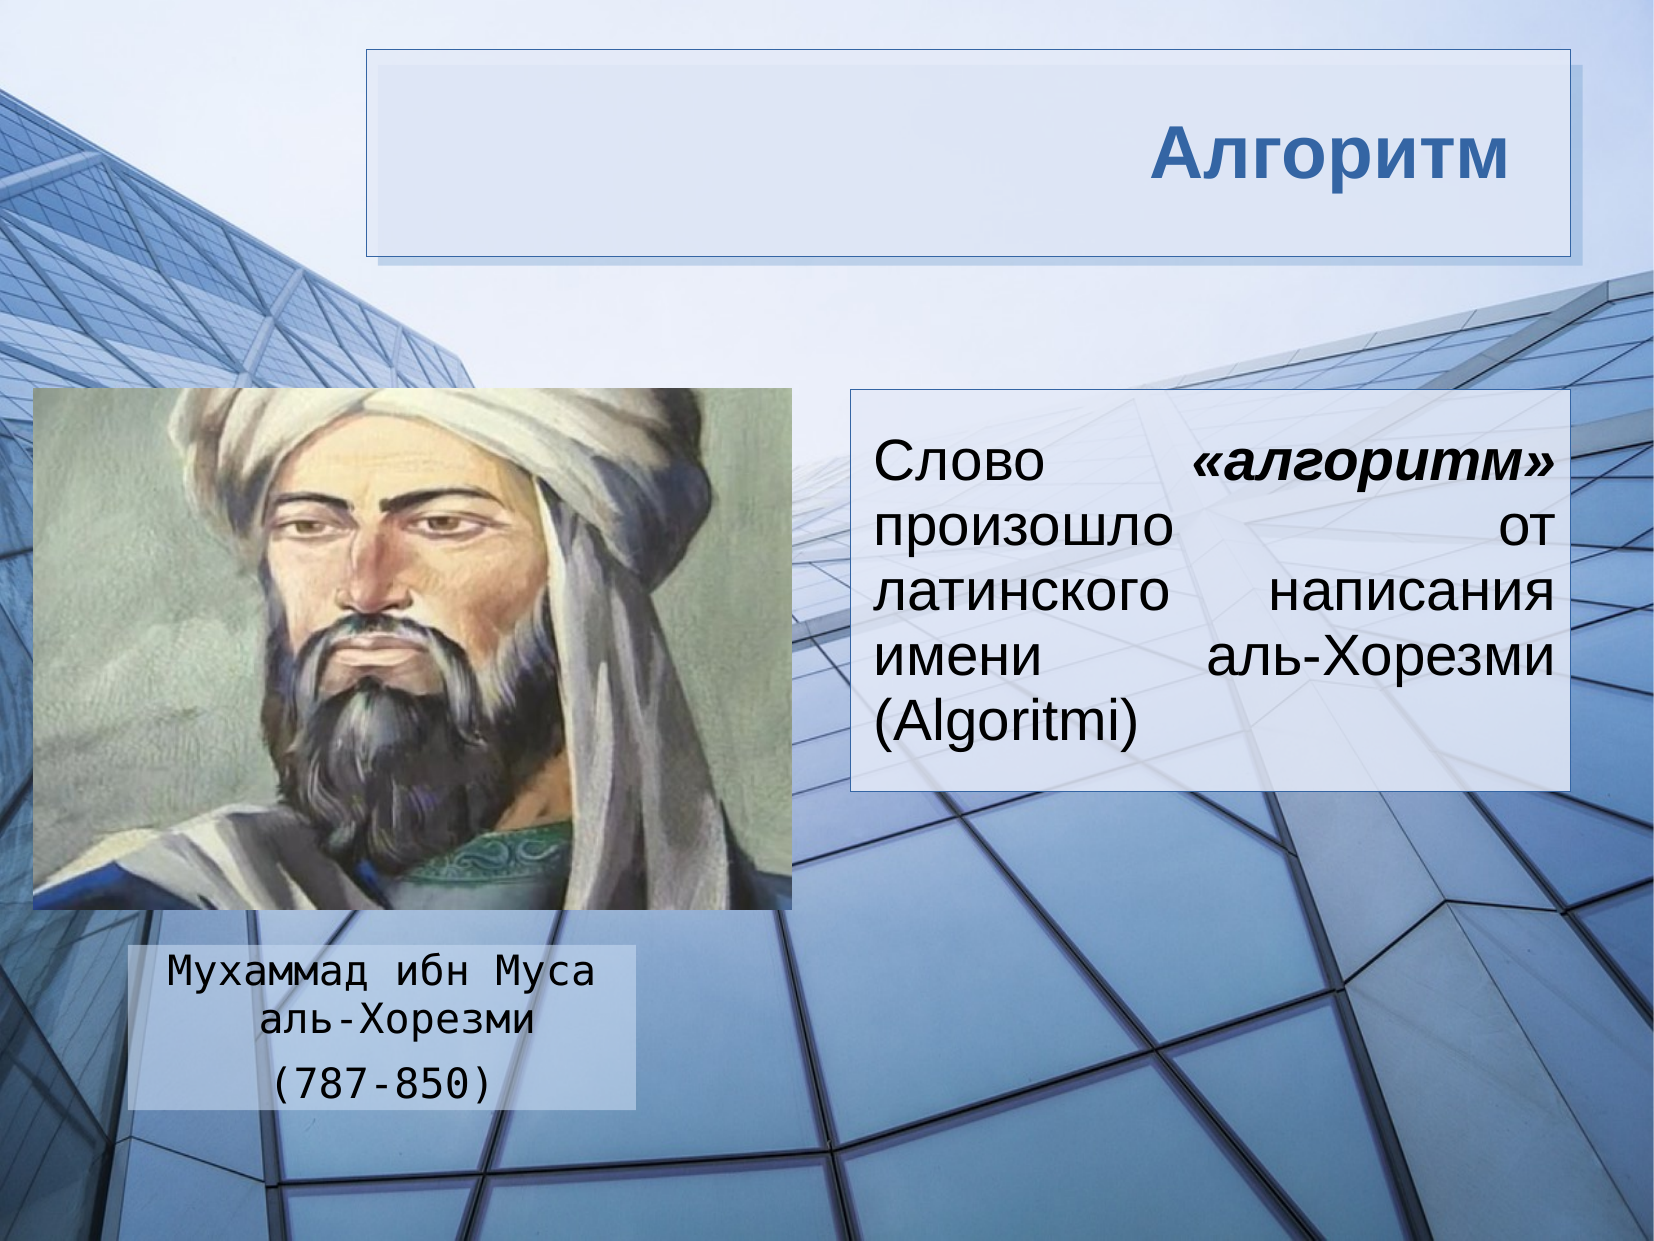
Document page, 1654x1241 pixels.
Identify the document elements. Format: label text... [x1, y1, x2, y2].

picture [0, 0, 1654, 1241]
text_box Слово «алгоритм» произошло от латинского написания имени аль-Хорезми (Algoritmi) [850, 389, 1571, 792]
text_box [377, 64, 1583, 266]
title Алгоритм [366, 49, 1571, 257]
text_box Мухаммад ибн Муса аль-Хорезми (787-850) [127, 944, 636, 1111]
